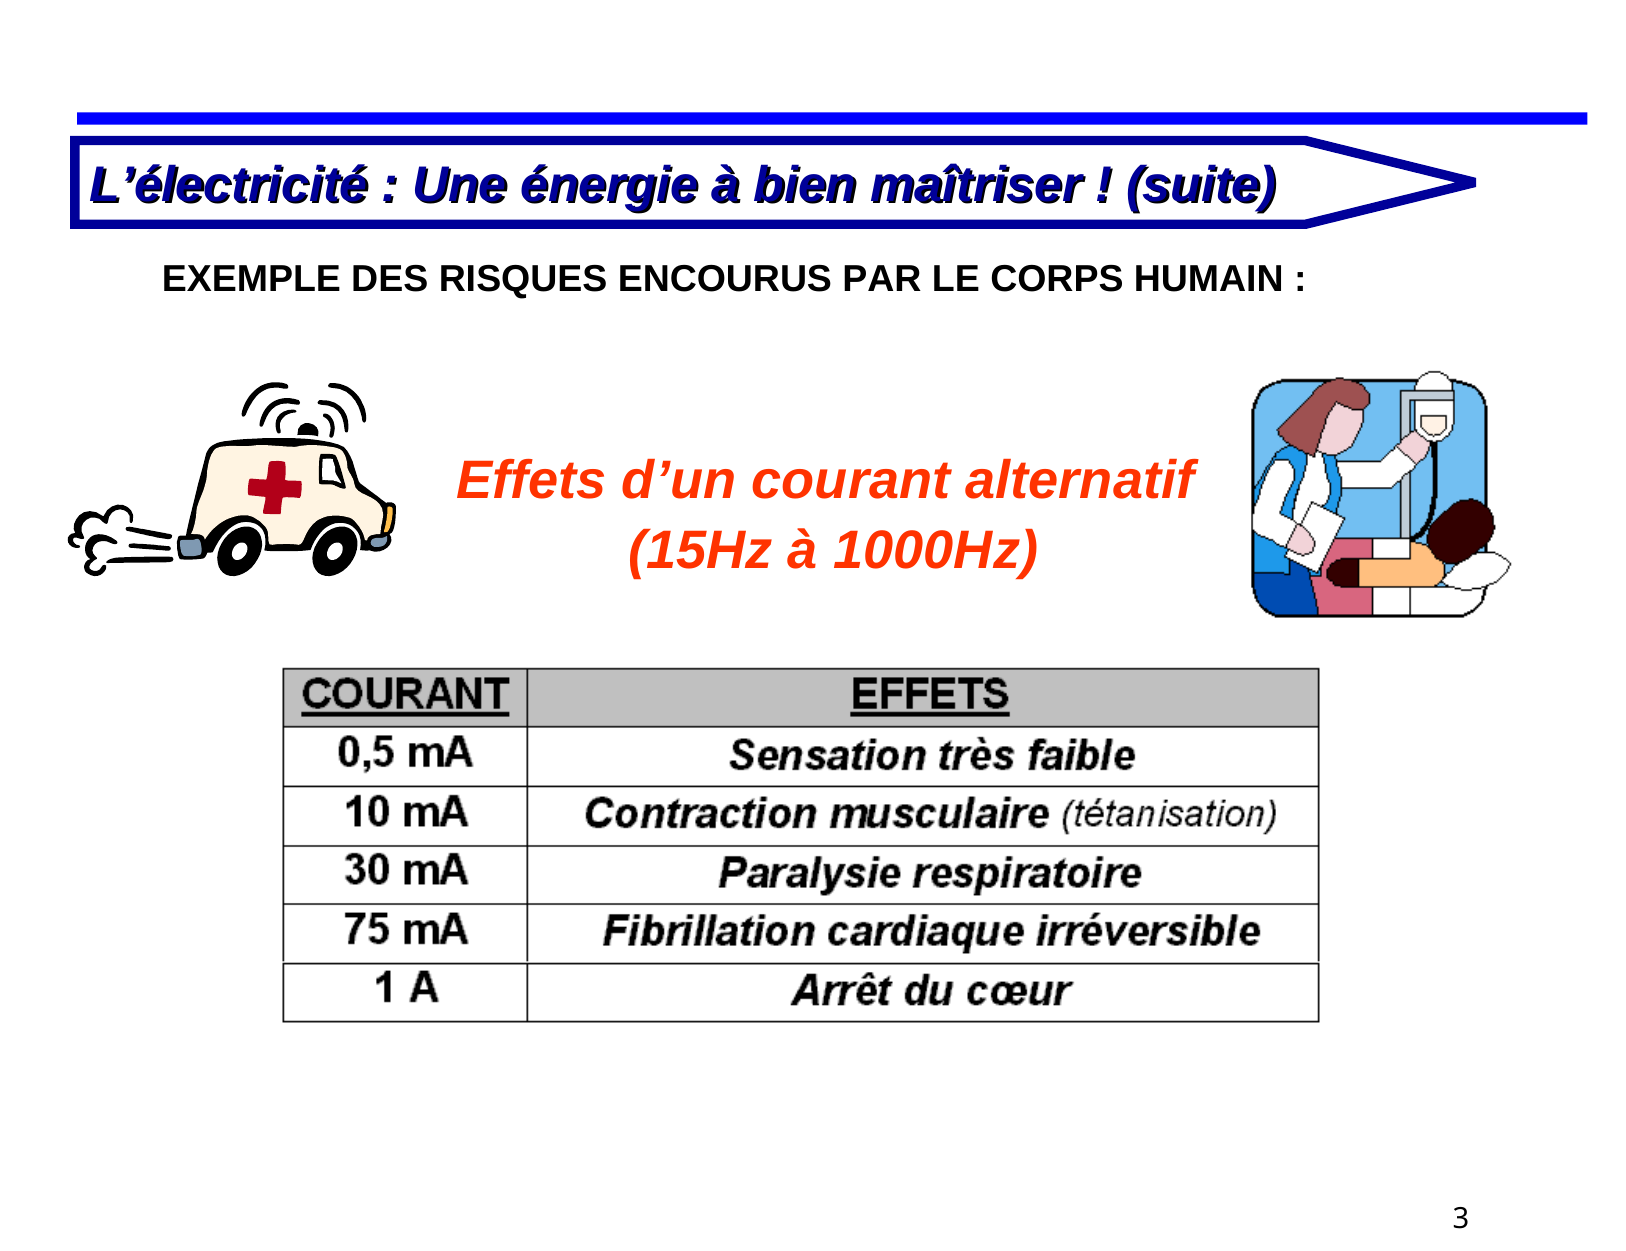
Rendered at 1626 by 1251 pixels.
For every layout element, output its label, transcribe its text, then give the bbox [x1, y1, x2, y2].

text_box EXEMPLE DES RISQUES ENCOURUS PAR LE CORPS HUMAIN : [147, 249, 1333, 308]
text_box Effets d’un courant alternatif (15Hz à 1000Hz)‏ [441, 442, 1226, 593]
picture [63, 375, 397, 581]
text_box L’électricité : Une énergie à bien maîtriser ! (suite)‏ [74, 140, 1476, 225]
chart [1250, 362, 1516, 621]
chart [275, 662, 1326, 1029]
